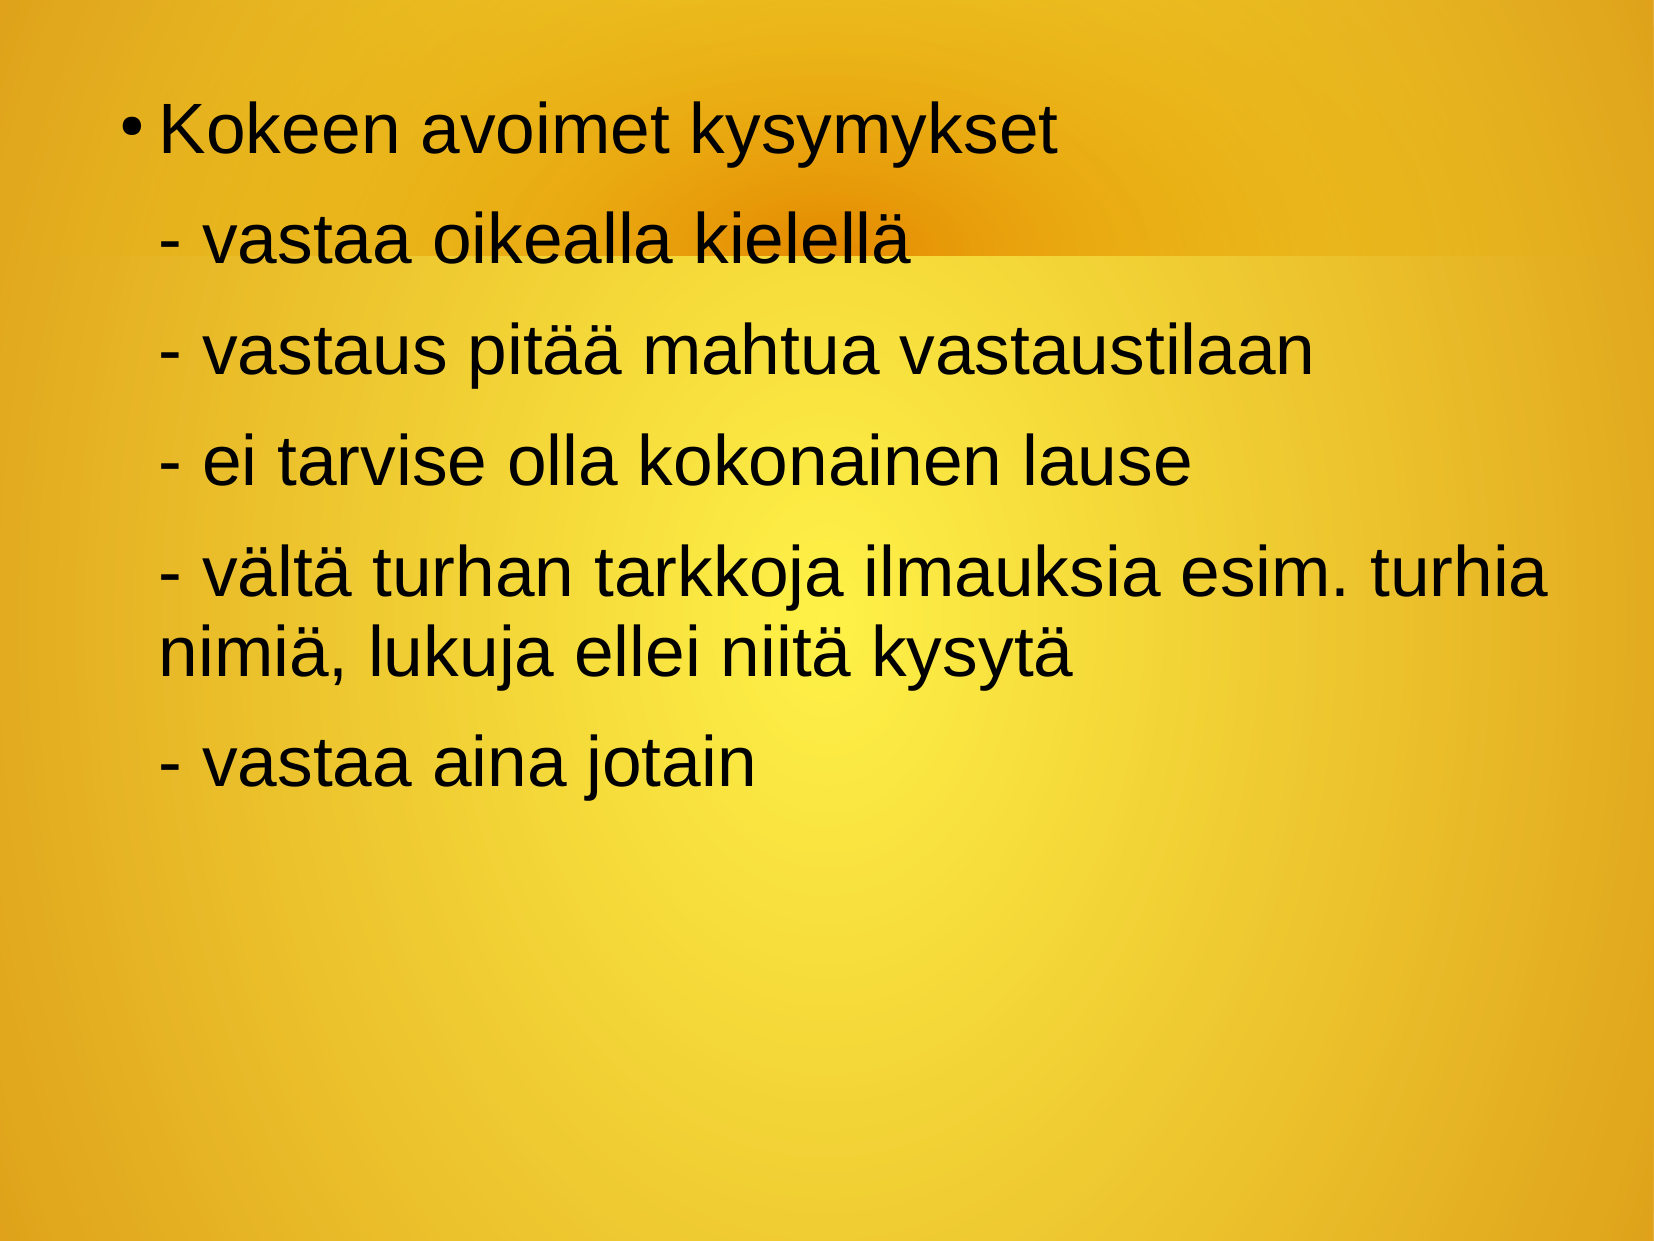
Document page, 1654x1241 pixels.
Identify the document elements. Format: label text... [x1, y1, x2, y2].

list Kokeen avoimet kysymykset - vastaa oikealla kielellä - vastaus pitää mahtua vastaustilaan - ei tarvise olla kokonainen lause - vältä turhan tarkkoja ilmauksia esim. turhia nimiä, lukuja ellei niitä kysytä - vastaa aina jotain [106, 88, 1595, 808]
